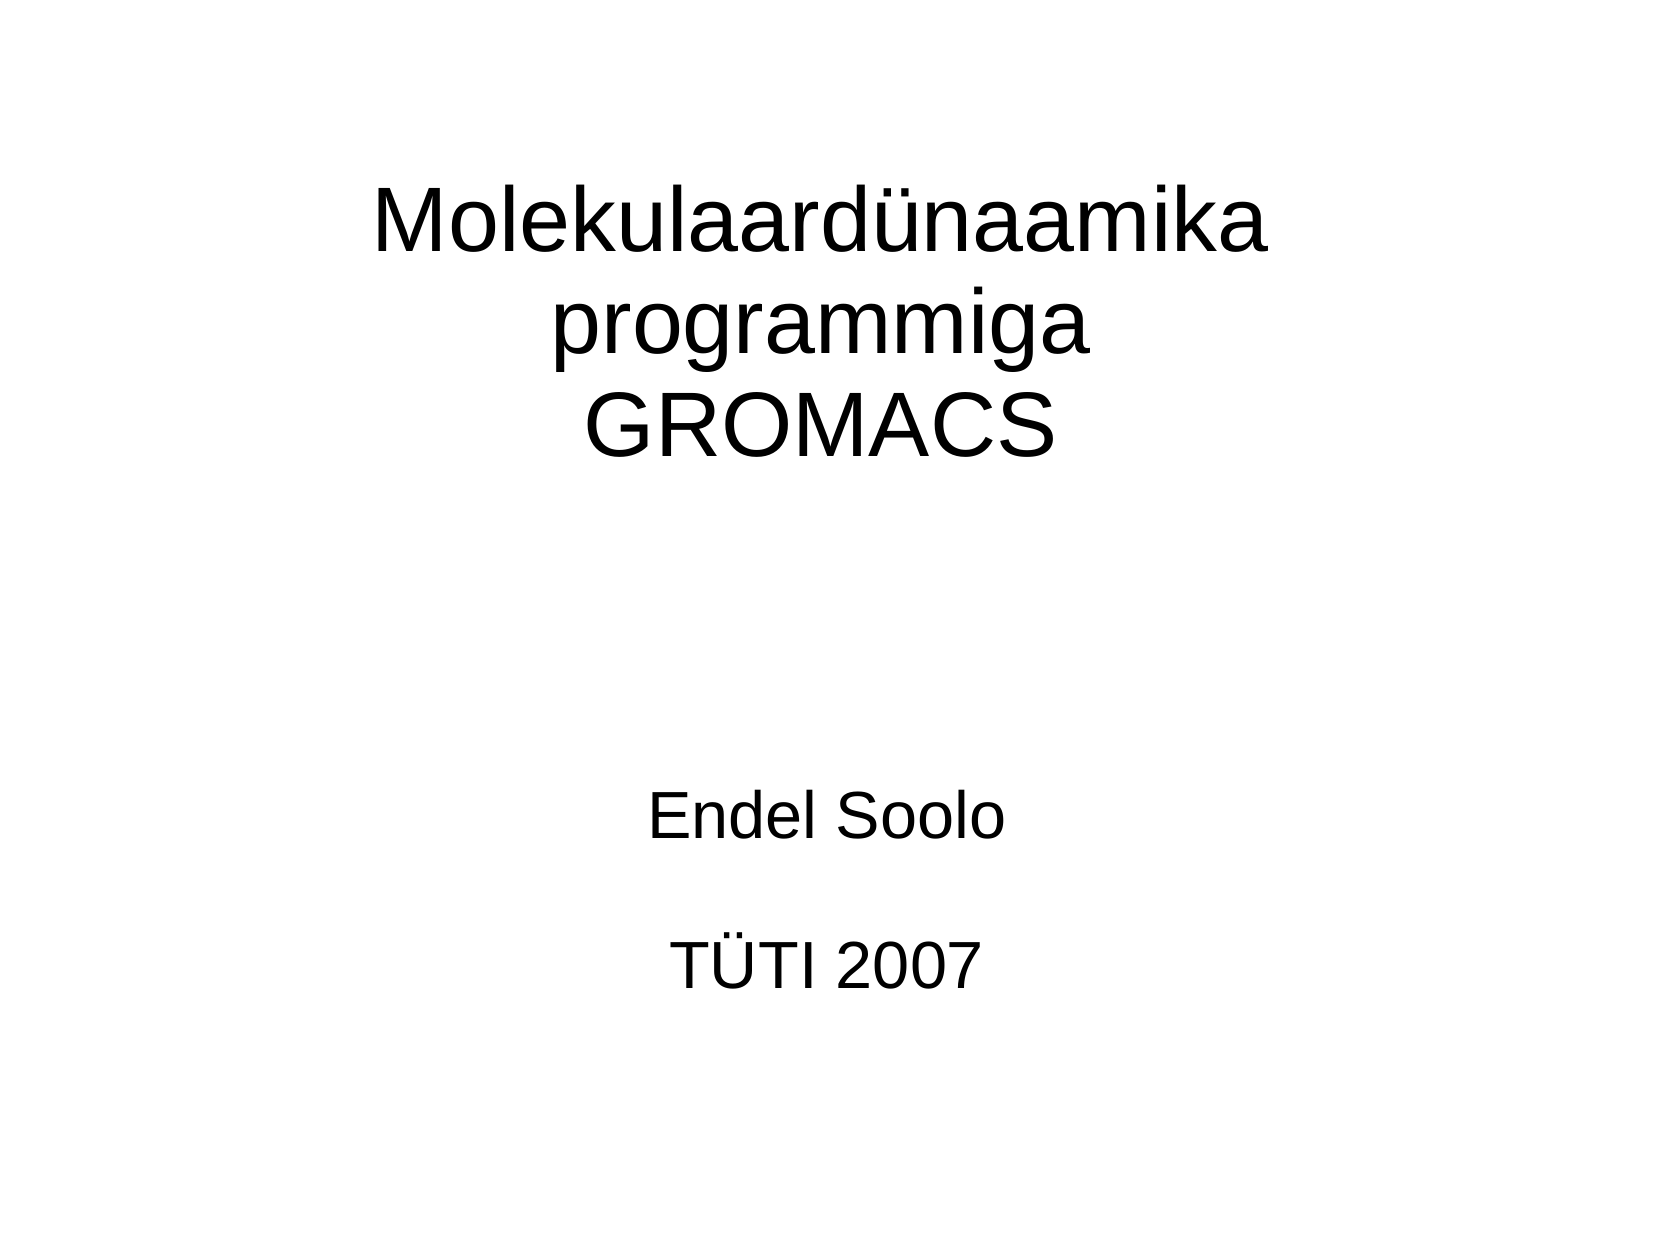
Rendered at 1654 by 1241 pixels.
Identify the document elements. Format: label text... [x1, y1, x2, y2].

subtitle Endel Soolo TÜTI 2007 [82, 679, 1571, 1102]
title Molekulaardünaamika programmiga GROMACS [76, 118, 1565, 527]
